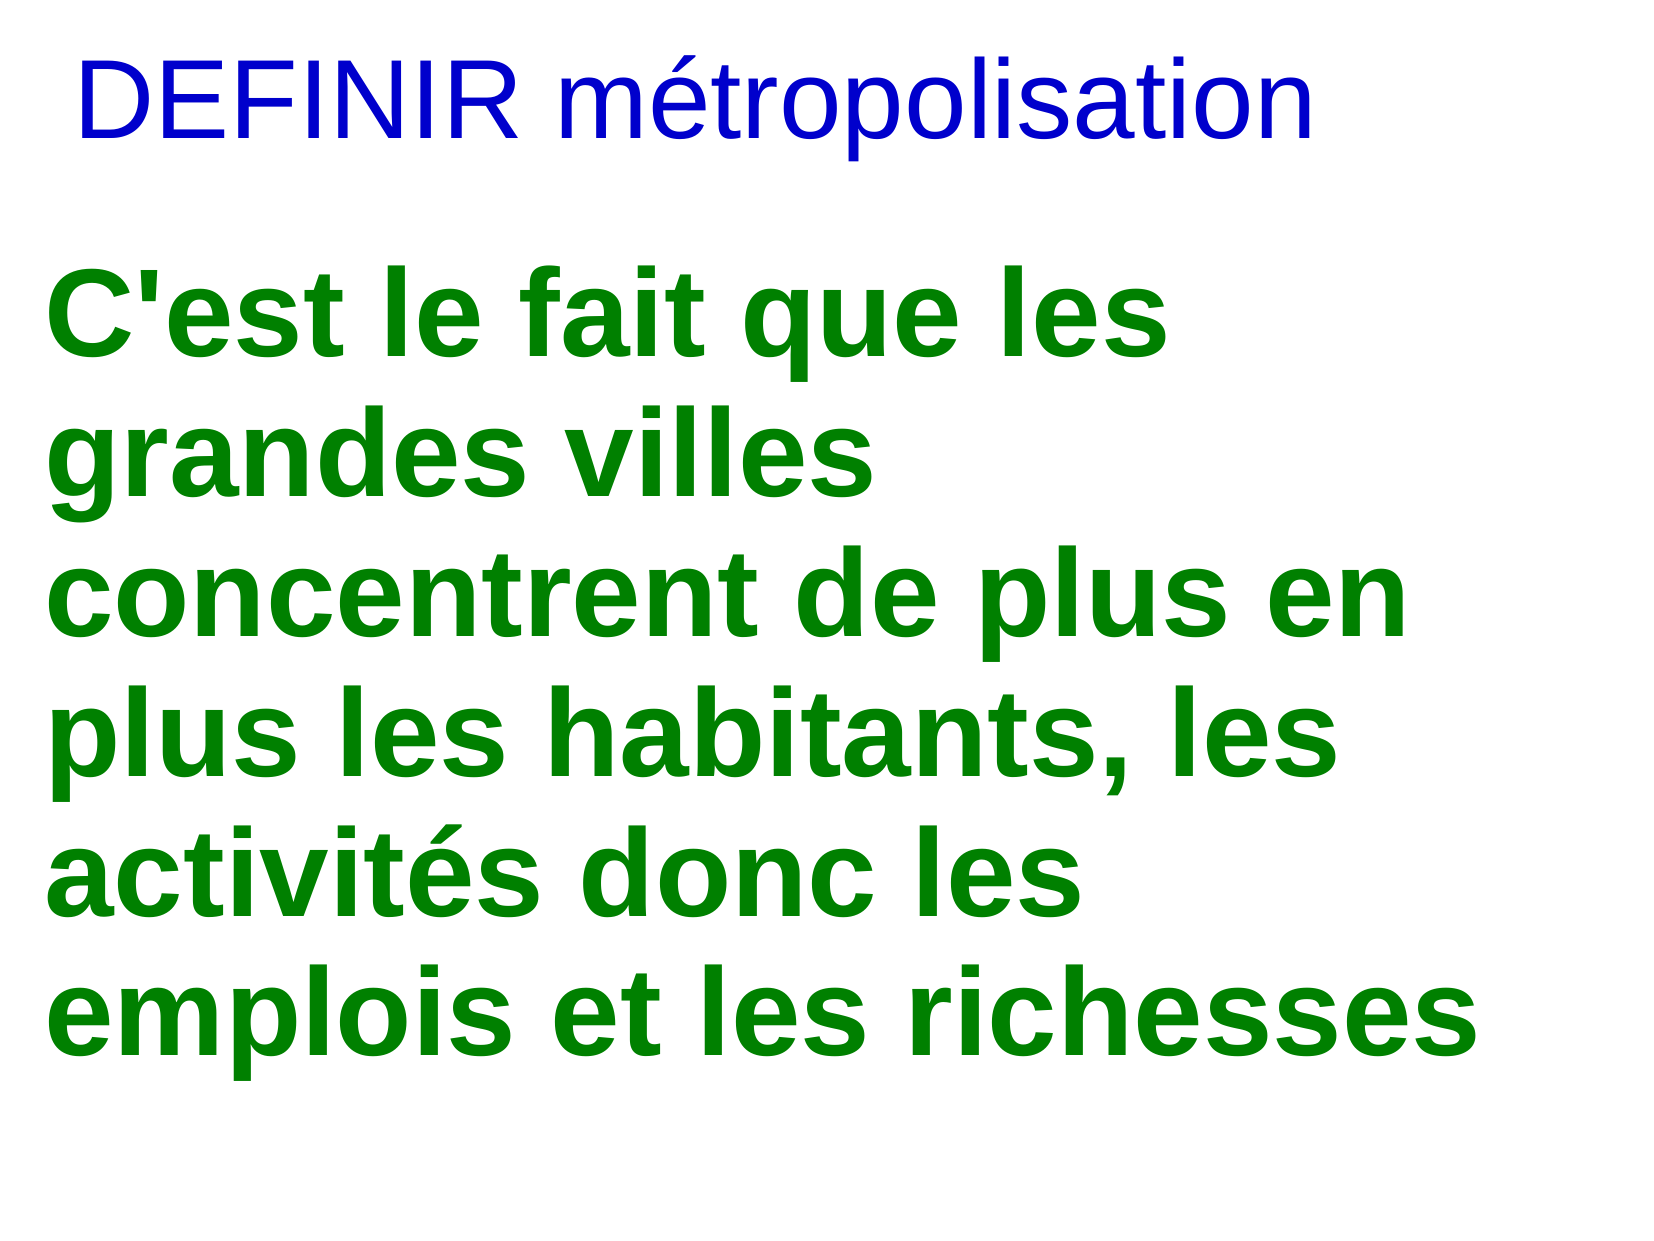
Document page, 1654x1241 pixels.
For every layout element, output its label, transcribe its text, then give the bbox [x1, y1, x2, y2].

text_box C'est le fait que les grandes villes concentrent de plus en plus les habitants, les activités donc les emplois et les richesses [29, 236, 1565, 1090]
text_box DEFINIR métropolisation [59, 29, 1595, 170]
